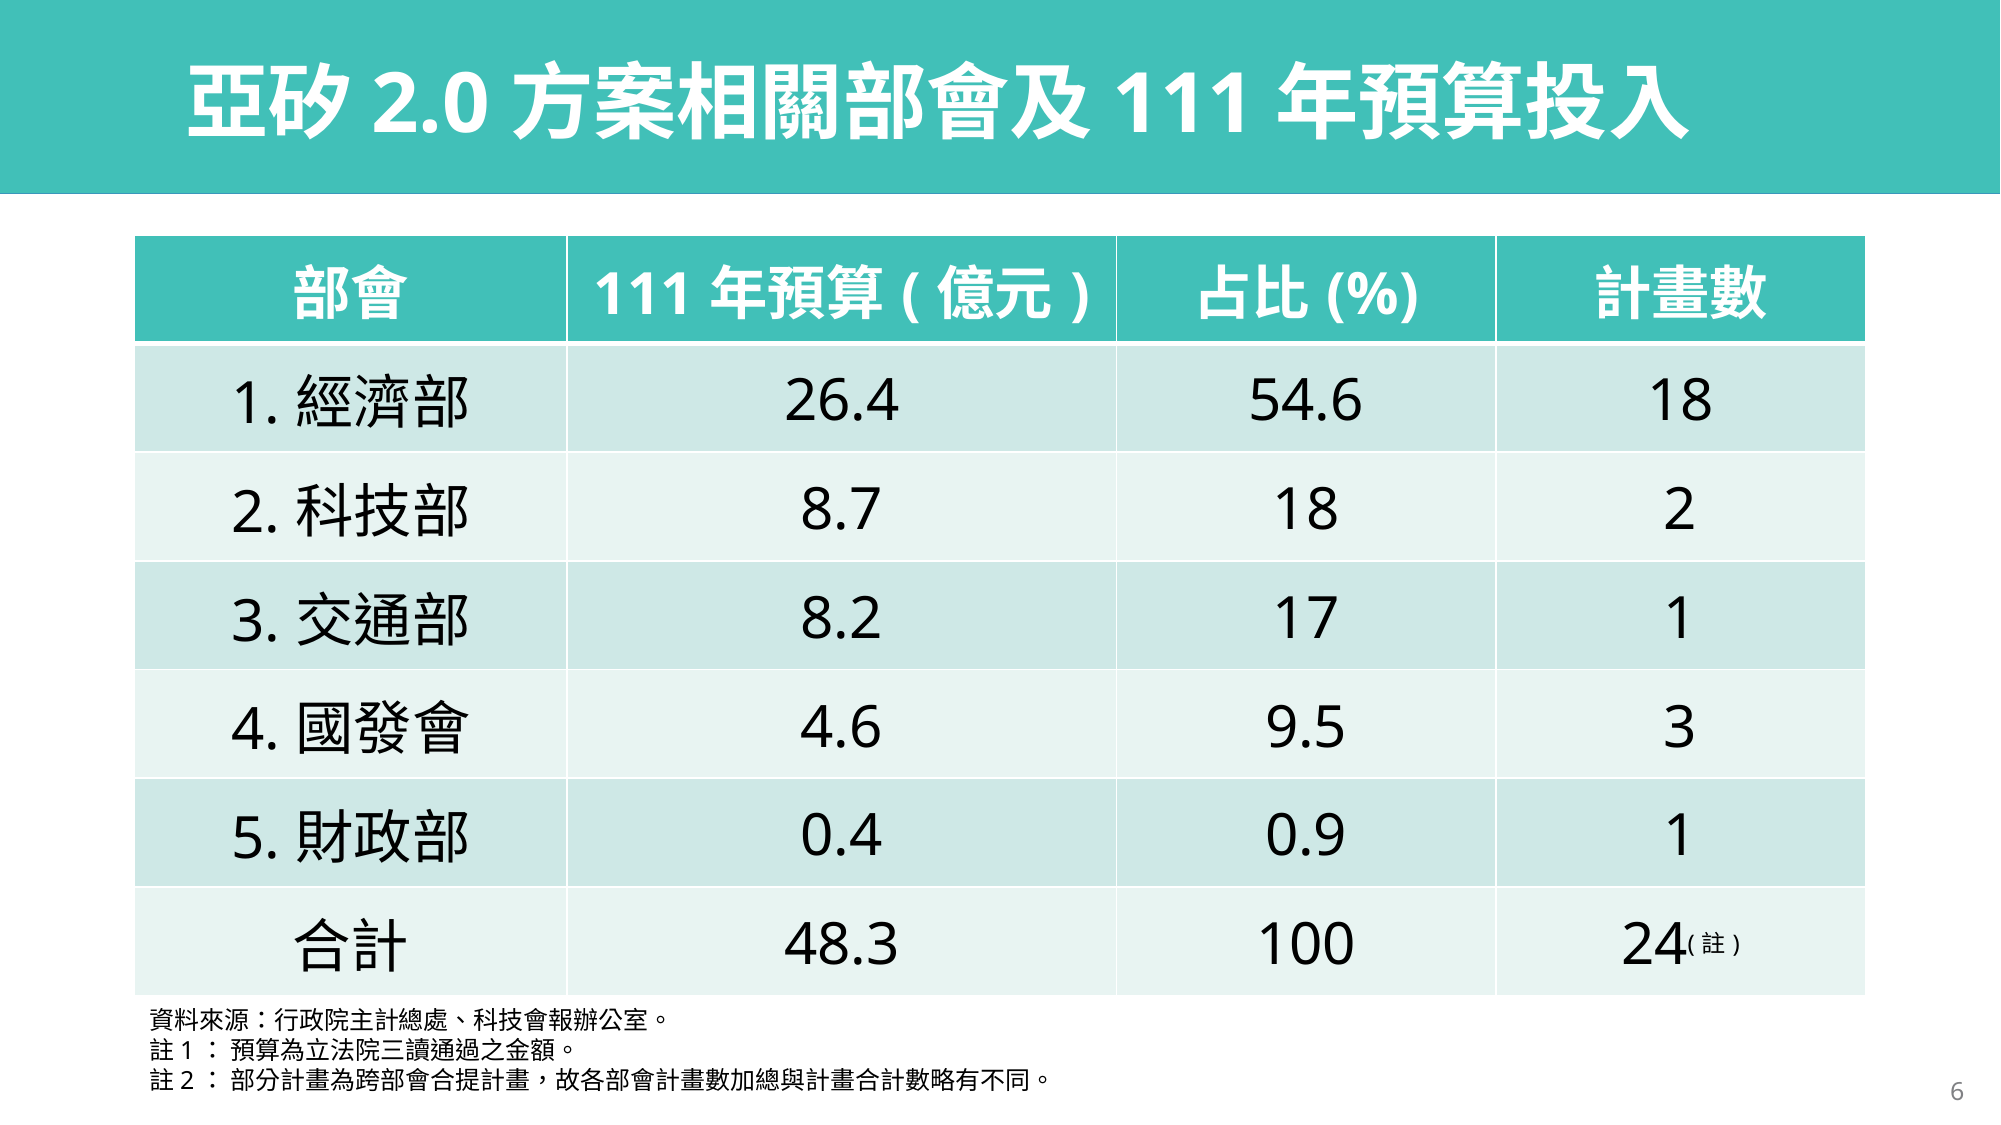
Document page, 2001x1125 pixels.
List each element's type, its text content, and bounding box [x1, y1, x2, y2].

table_cell 4.6 [568, 670, 1116, 777]
table_cell 8.7 [568, 453, 1116, 560]
text_box 資料來源：行政院主計總處、科技會報辦公室。 註1： 預算為立法院三讀通過之金額。 註2： 部分計畫為跨部會合提計畫，故各部會計畫數加總與計畫合計數略有不同。 [134, 997, 1586, 1102]
table_cell 1 [1497, 779, 1865, 886]
table_cell 17 [1117, 562, 1495, 669]
table_header 111年預算(億元) [568, 236, 1116, 341]
table_cell 8.2 [568, 562, 1116, 669]
table_cell 3 [1497, 670, 1865, 777]
table_cell 合計 [135, 888, 566, 995]
table_cell 100 [1117, 888, 1495, 995]
table_cell 18 [1117, 453, 1495, 560]
table_cell 1 [1497, 562, 1865, 669]
table_cell 9.5 [1117, 670, 1495, 777]
title 亞矽2.0方案相關部會及111年預算投入 [99, 25, 1900, 175]
table_cell 18 [1497, 346, 1865, 451]
table_cell 24(註) [1497, 888, 1865, 995]
table_cell 2 [1497, 453, 1865, 560]
table_cell 0.9 [1117, 779, 1495, 886]
slide_number <編號> [1718, 1067, 1980, 1114]
table_header 占比(%) [1117, 236, 1495, 341]
table_cell 26.4 [568, 346, 1116, 451]
table_cell 2.科技部 [135, 453, 566, 560]
table_header 部會 [135, 236, 566, 341]
table_cell 54.6 [1117, 346, 1495, 451]
table_cell 0.4 [568, 779, 1116, 886]
table_cell 3.交通部 [135, 562, 566, 669]
table_cell 1.經濟部 [135, 346, 566, 451]
table_cell 48.3 [568, 888, 1116, 995]
table_cell 5.財政部 [135, 779, 566, 886]
table_cell 4.國發會 [135, 670, 566, 777]
table_header 計畫數 [1497, 236, 1865, 341]
